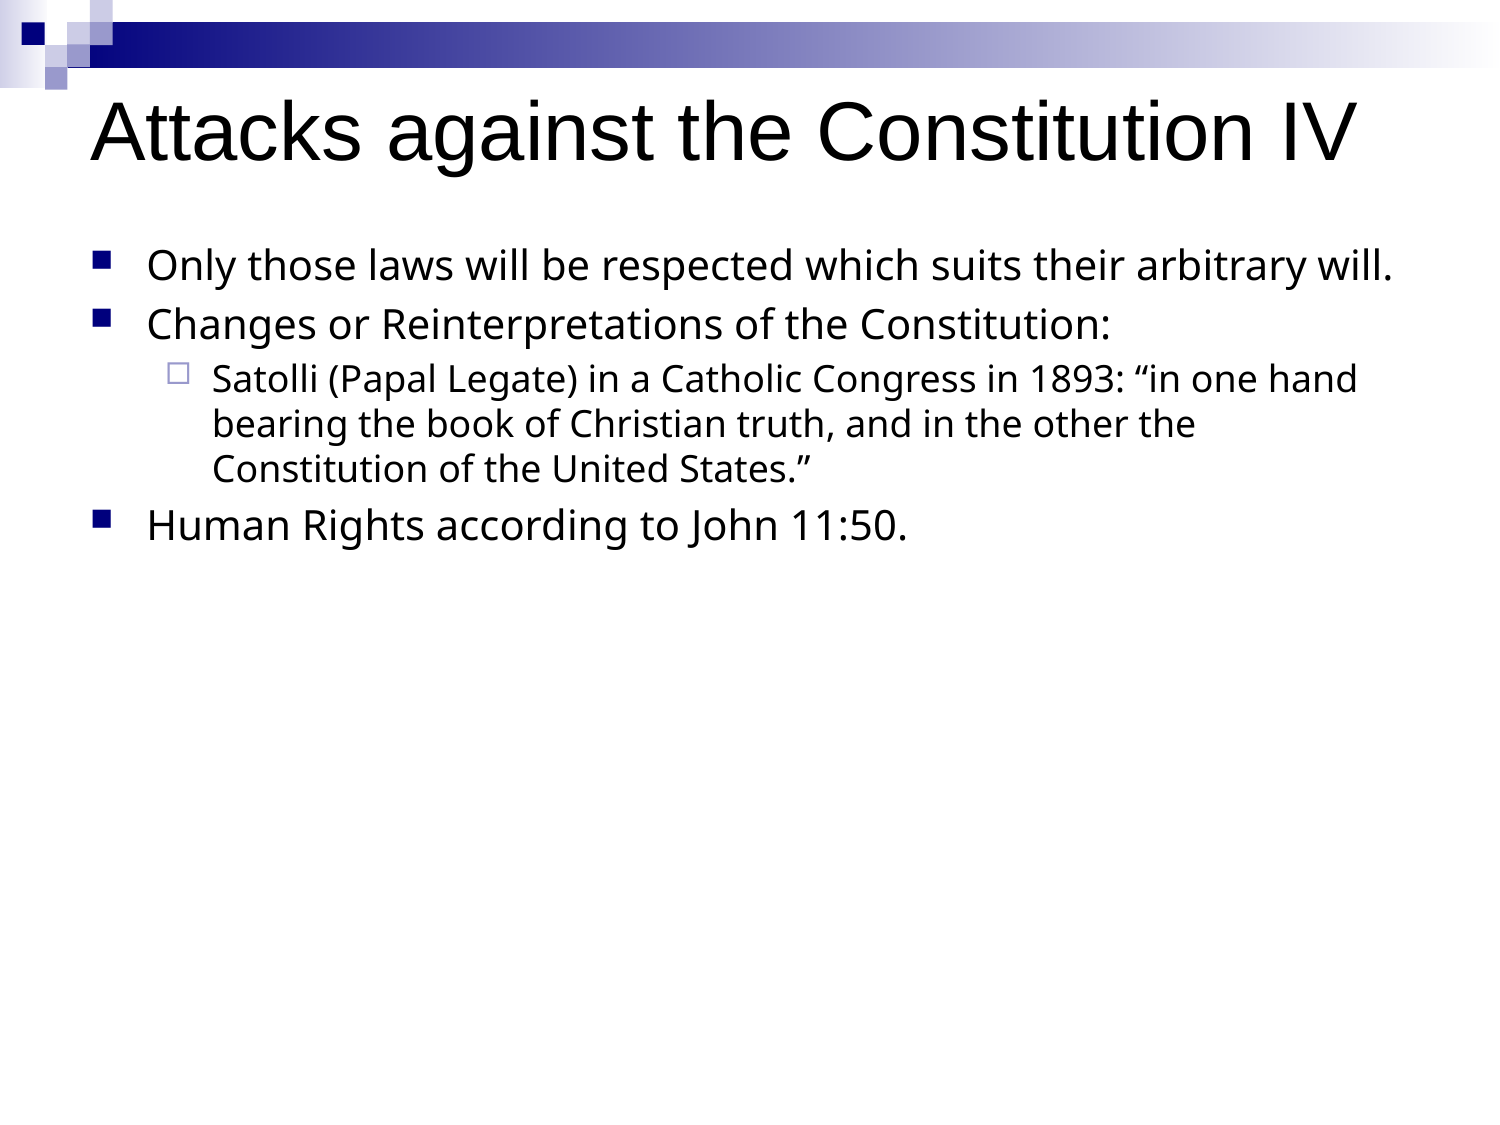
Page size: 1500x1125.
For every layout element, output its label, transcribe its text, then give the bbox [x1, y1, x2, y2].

title Attacks against the Constitution IV [75, 54, 1425, 200]
list Only those laws will be respected which suits their arbitrary will. Changes or Reinterpretations of the Constitution: Satolli (Papal Legate) in a Catholic Congress in 1893: “in one hand bearing the book of Christian truth, and in the other the Constitution of the United States.” Human Rights according to John 11:50. [75, 231, 1425, 976]
